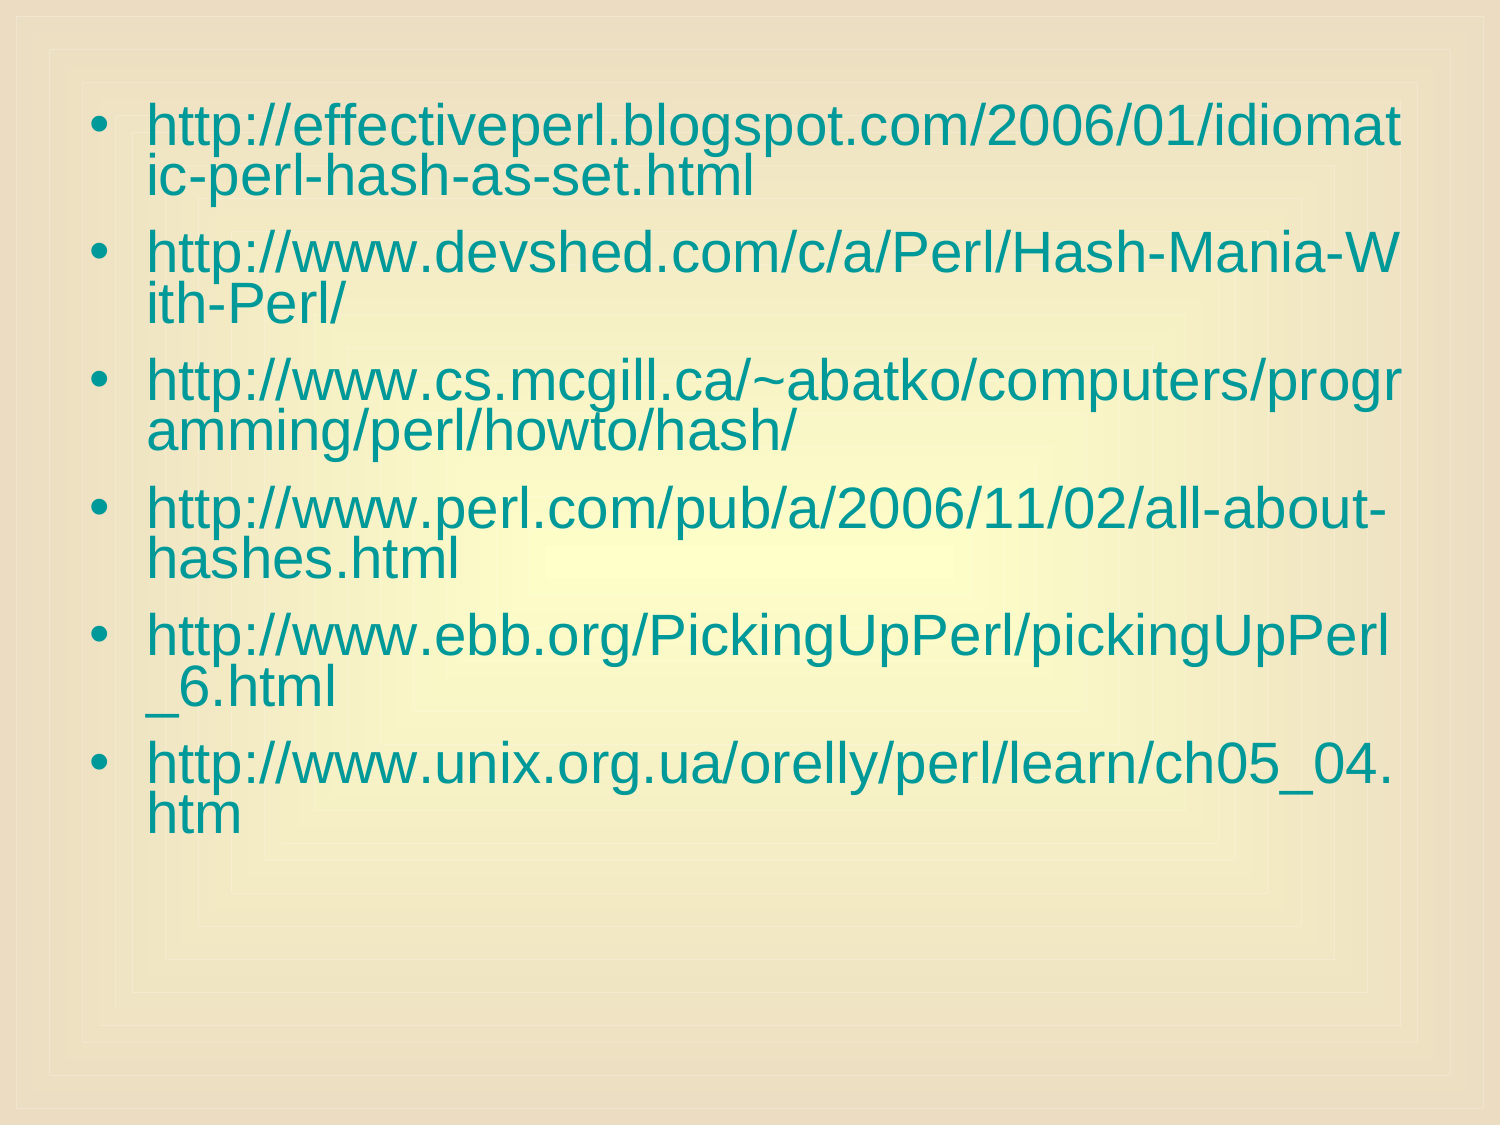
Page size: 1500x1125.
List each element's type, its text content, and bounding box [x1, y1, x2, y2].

list http://effectiveperl.blogspot.com/2006/01/idiomatic-perl-hash-as-set.html http://www.devshed.com/c/a/Perl/Hash-Mania-With-Perl/ http://www.cs.mcgill.ca/~abatko/computers/programming/perl/howto/hash/ http://www.perl.com/pub/a/2006/11/02/all-about-hashes.html http://www.ebb.org/PickingUpPerl/pickingUpPerl_6.html http://www.unix.org.ua/orelly/perl/learn/ch05_04.htm [75, 87, 1426, 1005]
